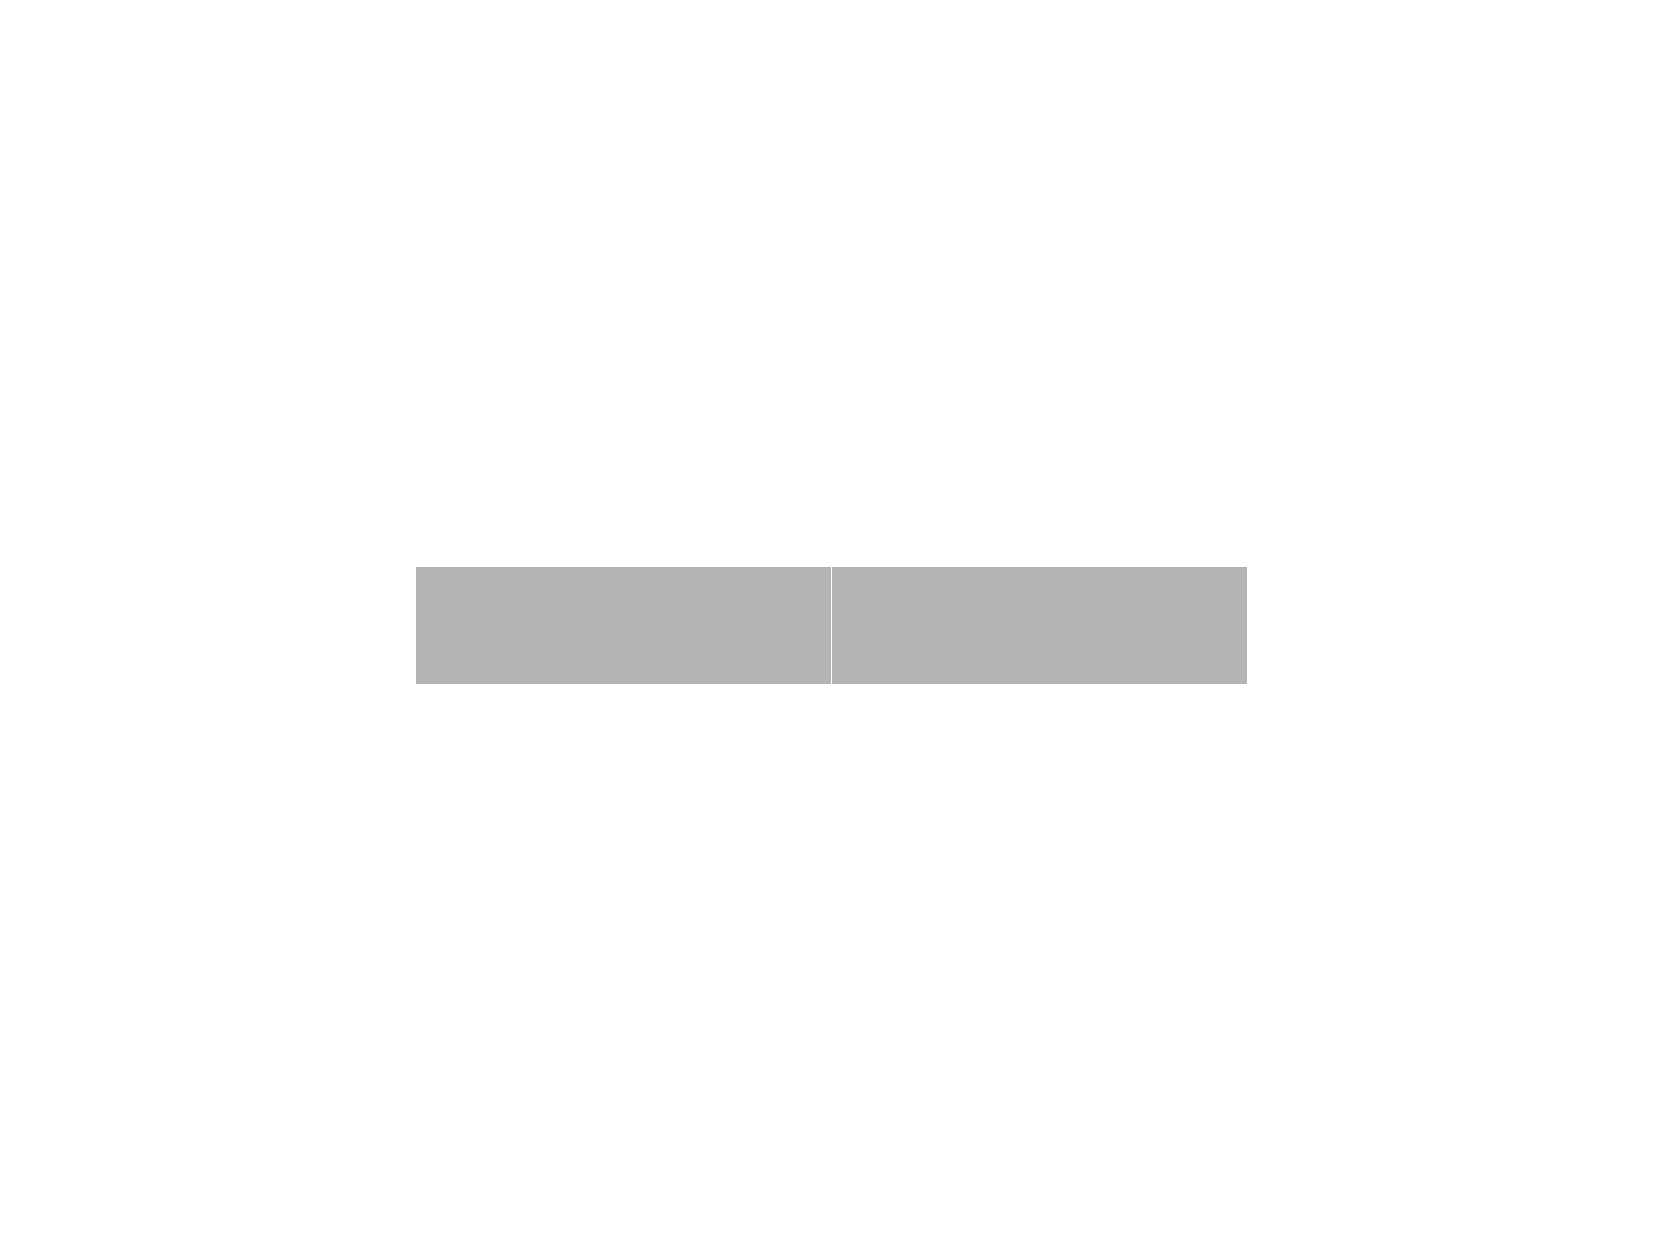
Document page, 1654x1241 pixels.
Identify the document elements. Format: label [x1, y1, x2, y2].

table_header [416, 567, 831, 684]
table_header [832, 567, 1247, 684]
